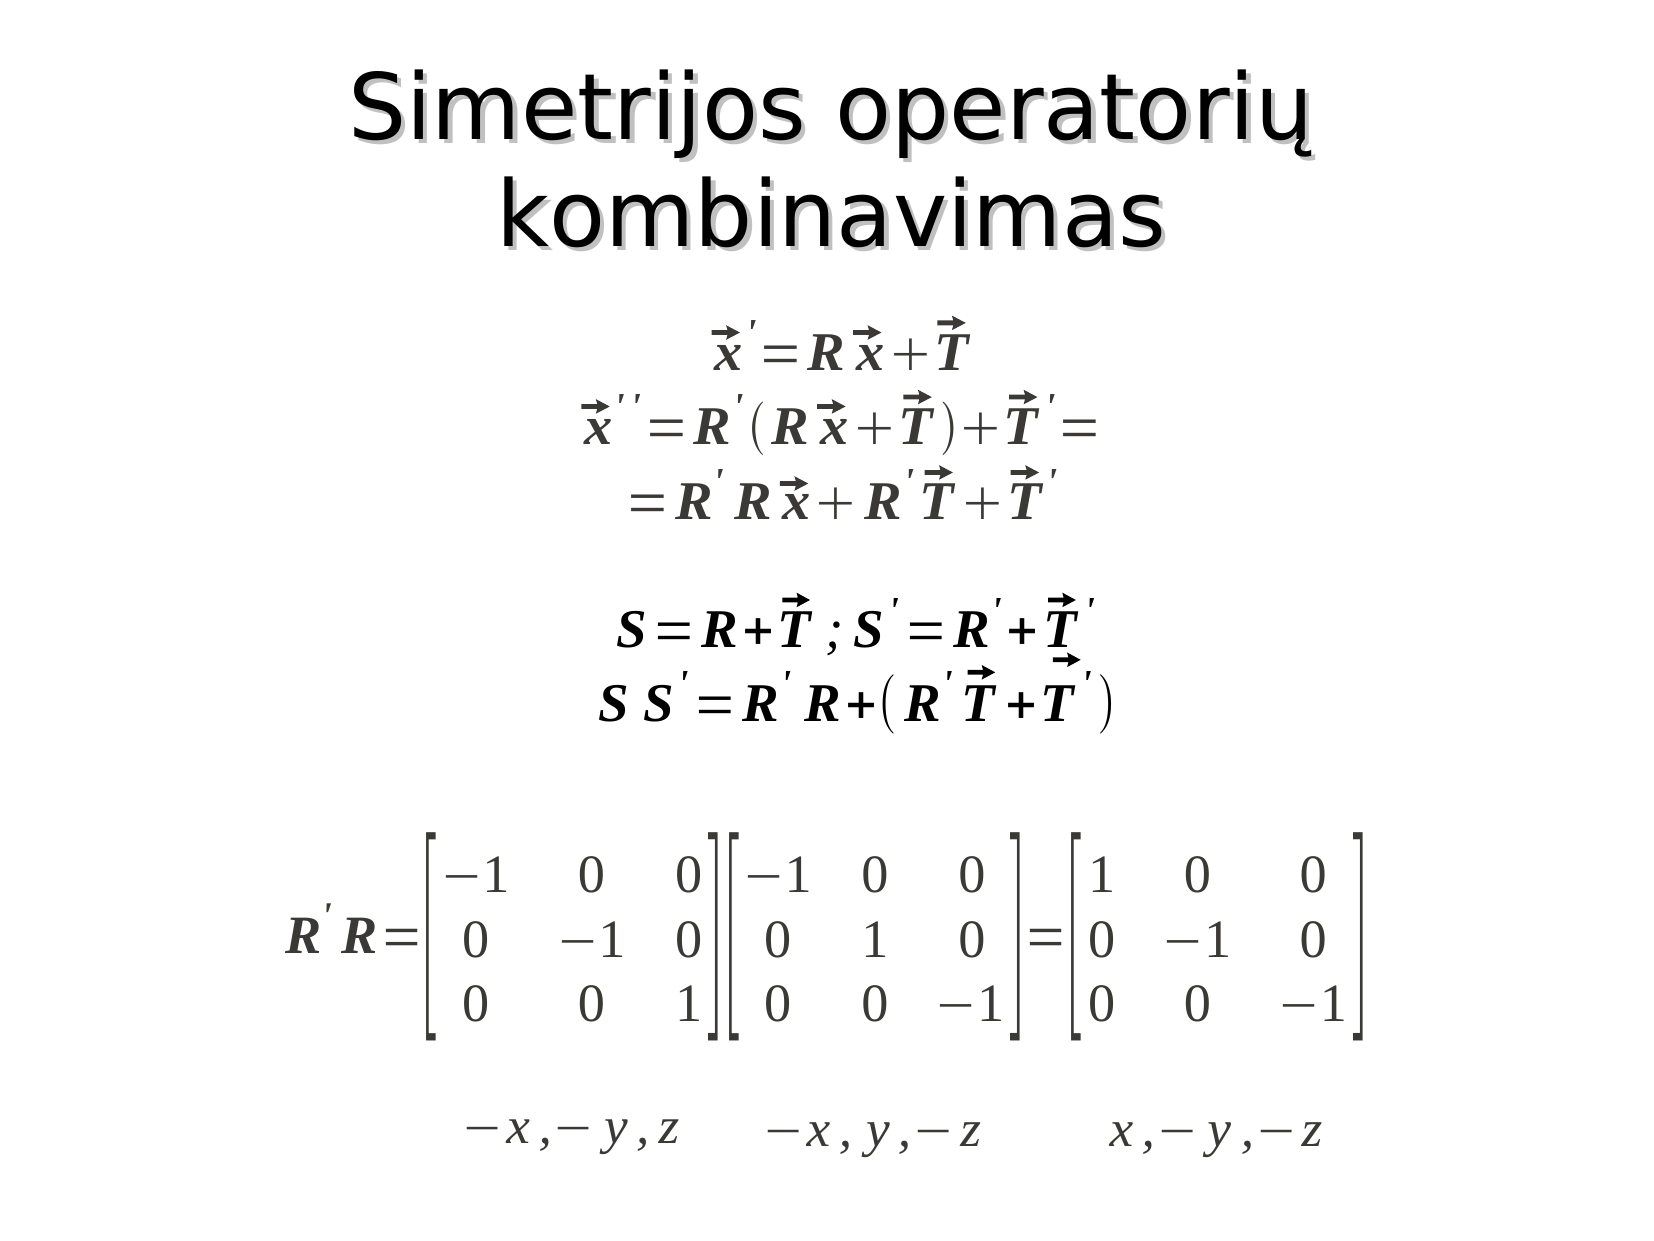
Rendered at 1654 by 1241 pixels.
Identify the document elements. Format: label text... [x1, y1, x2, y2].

chart [573, 310, 1110, 532]
title Simetrijos operatorių kombinavimas [125, 53, 1538, 268]
chart [589, 589, 1123, 737]
chart [455, 1097, 686, 1155]
chart [755, 1099, 987, 1158]
chart [1100, 1099, 1329, 1158]
chart [275, 830, 1372, 1044]
